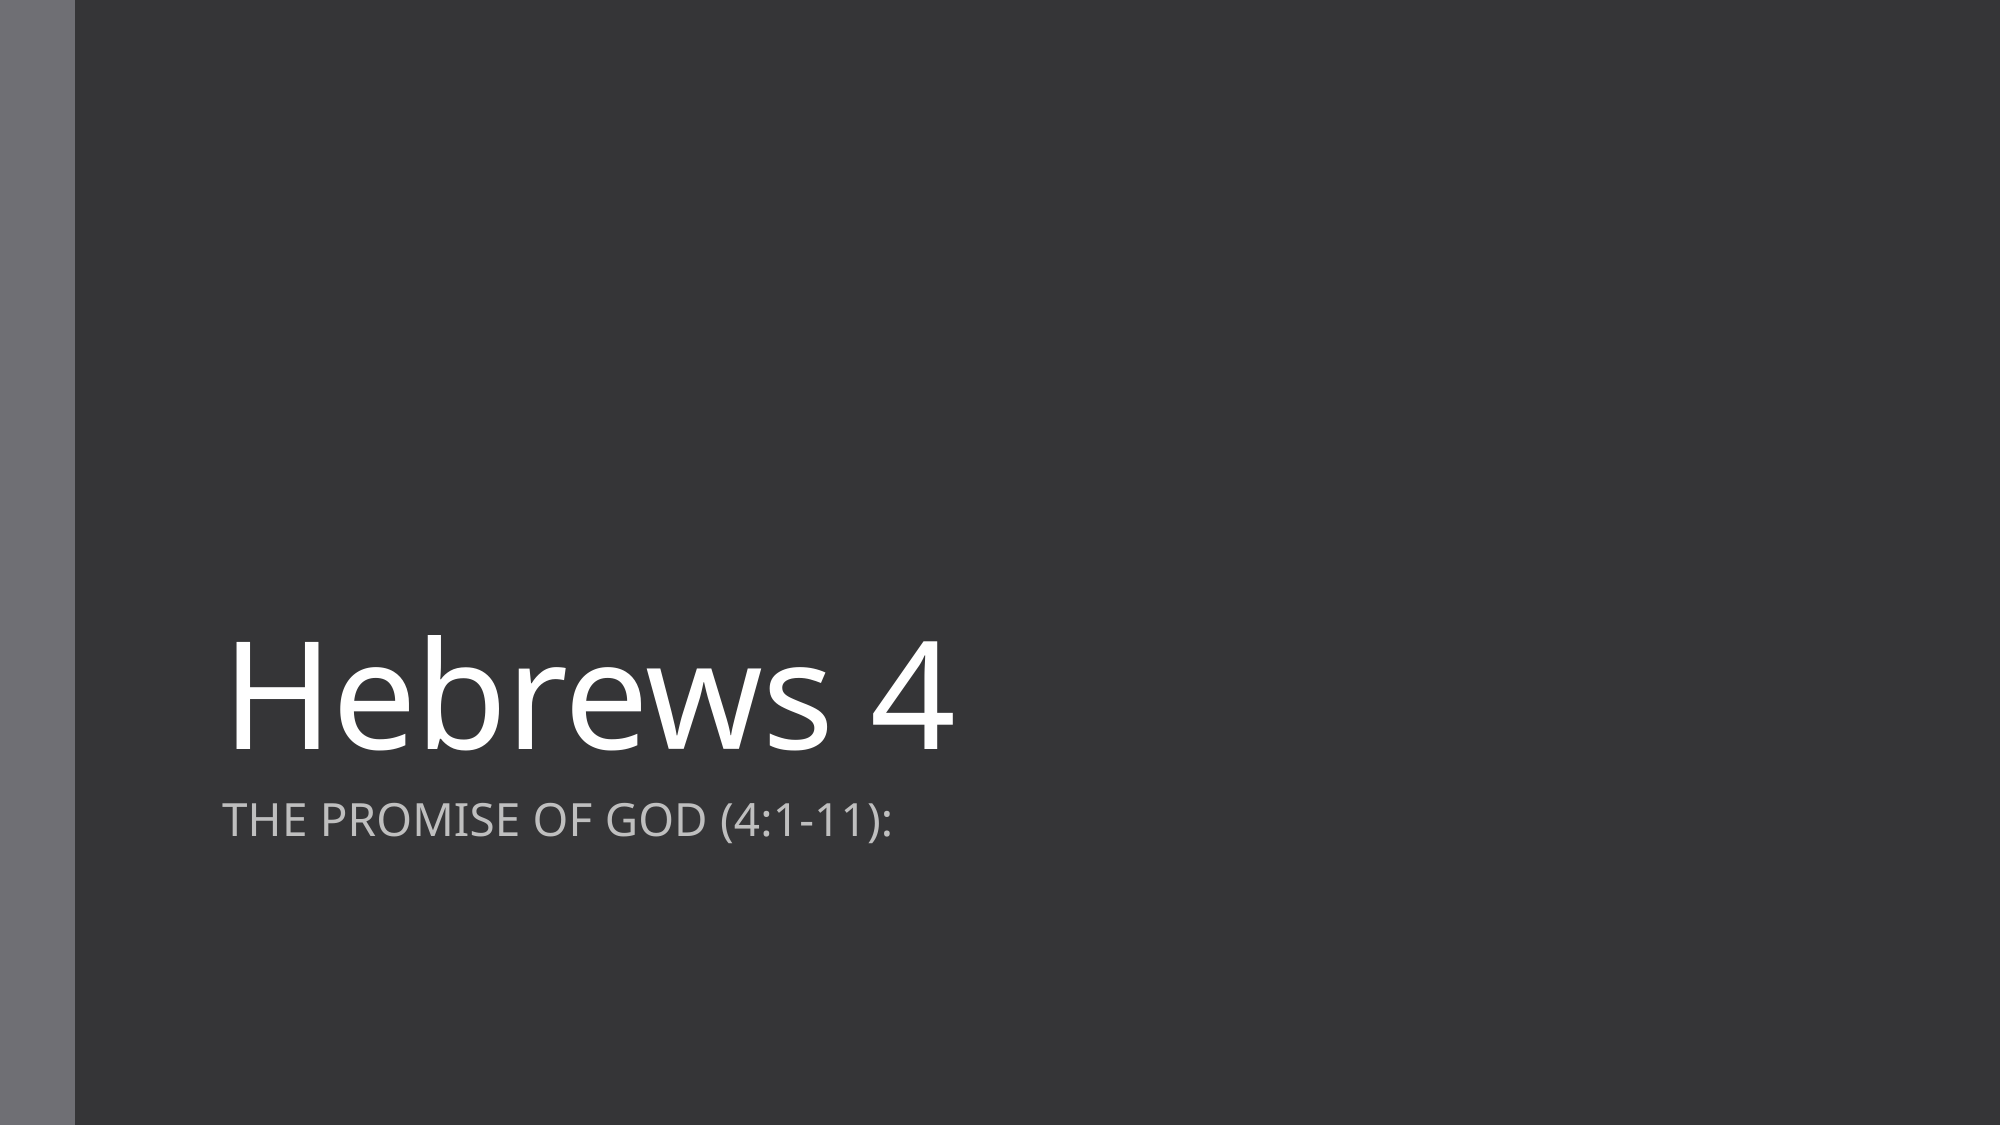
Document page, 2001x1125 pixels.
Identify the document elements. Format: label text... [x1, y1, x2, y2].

title Hebrews 4 [206, 124, 1752, 787]
subtitle THE PROMISE OF GOD (4:1-11): [206, 787, 1752, 1066]
